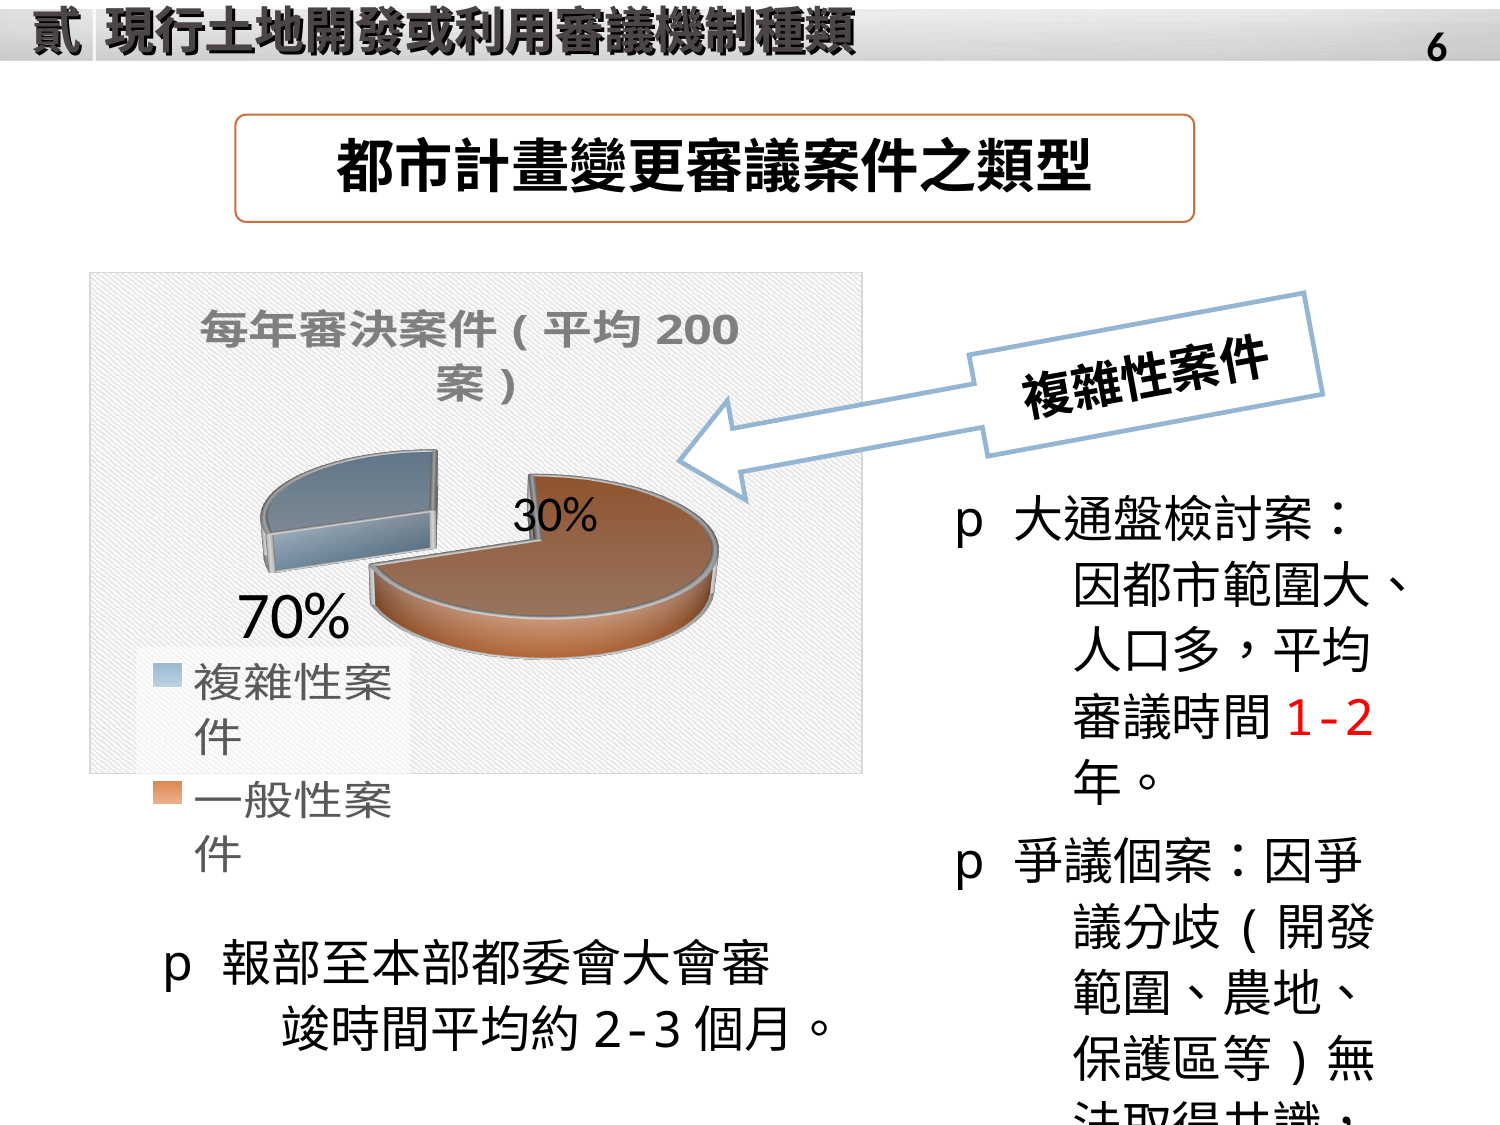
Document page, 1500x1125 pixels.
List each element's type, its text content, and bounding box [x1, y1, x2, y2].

text_box 複雜性案件 [679, 292, 1323, 500]
text_box 30% [496, 473, 652, 550]
text_box 6 [1379, 12, 1495, 64]
chart [89, 271, 863, 890]
text_box 報部至本部都委會大會審竣時間平均約2-3個月。 [89, 918, 810, 1065]
text_box 都市計畫變更審議案件之類型 [238, 117, 1192, 219]
text_box 大通盤檢討案：因都市範圍大、人口多，平均審議時間1-2年。 爭議個案：因爭議分歧(開發範圍、農地、保護區等)無法取得共識，造成審議時程延宕。 [881, 474, 1412, 1125]
text_box 70% [221, 564, 376, 661]
text_box 貳 [16, 0, 90, 65]
text_box 現行土地開發或利用審議機制種類 [90, 0, 1341, 65]
